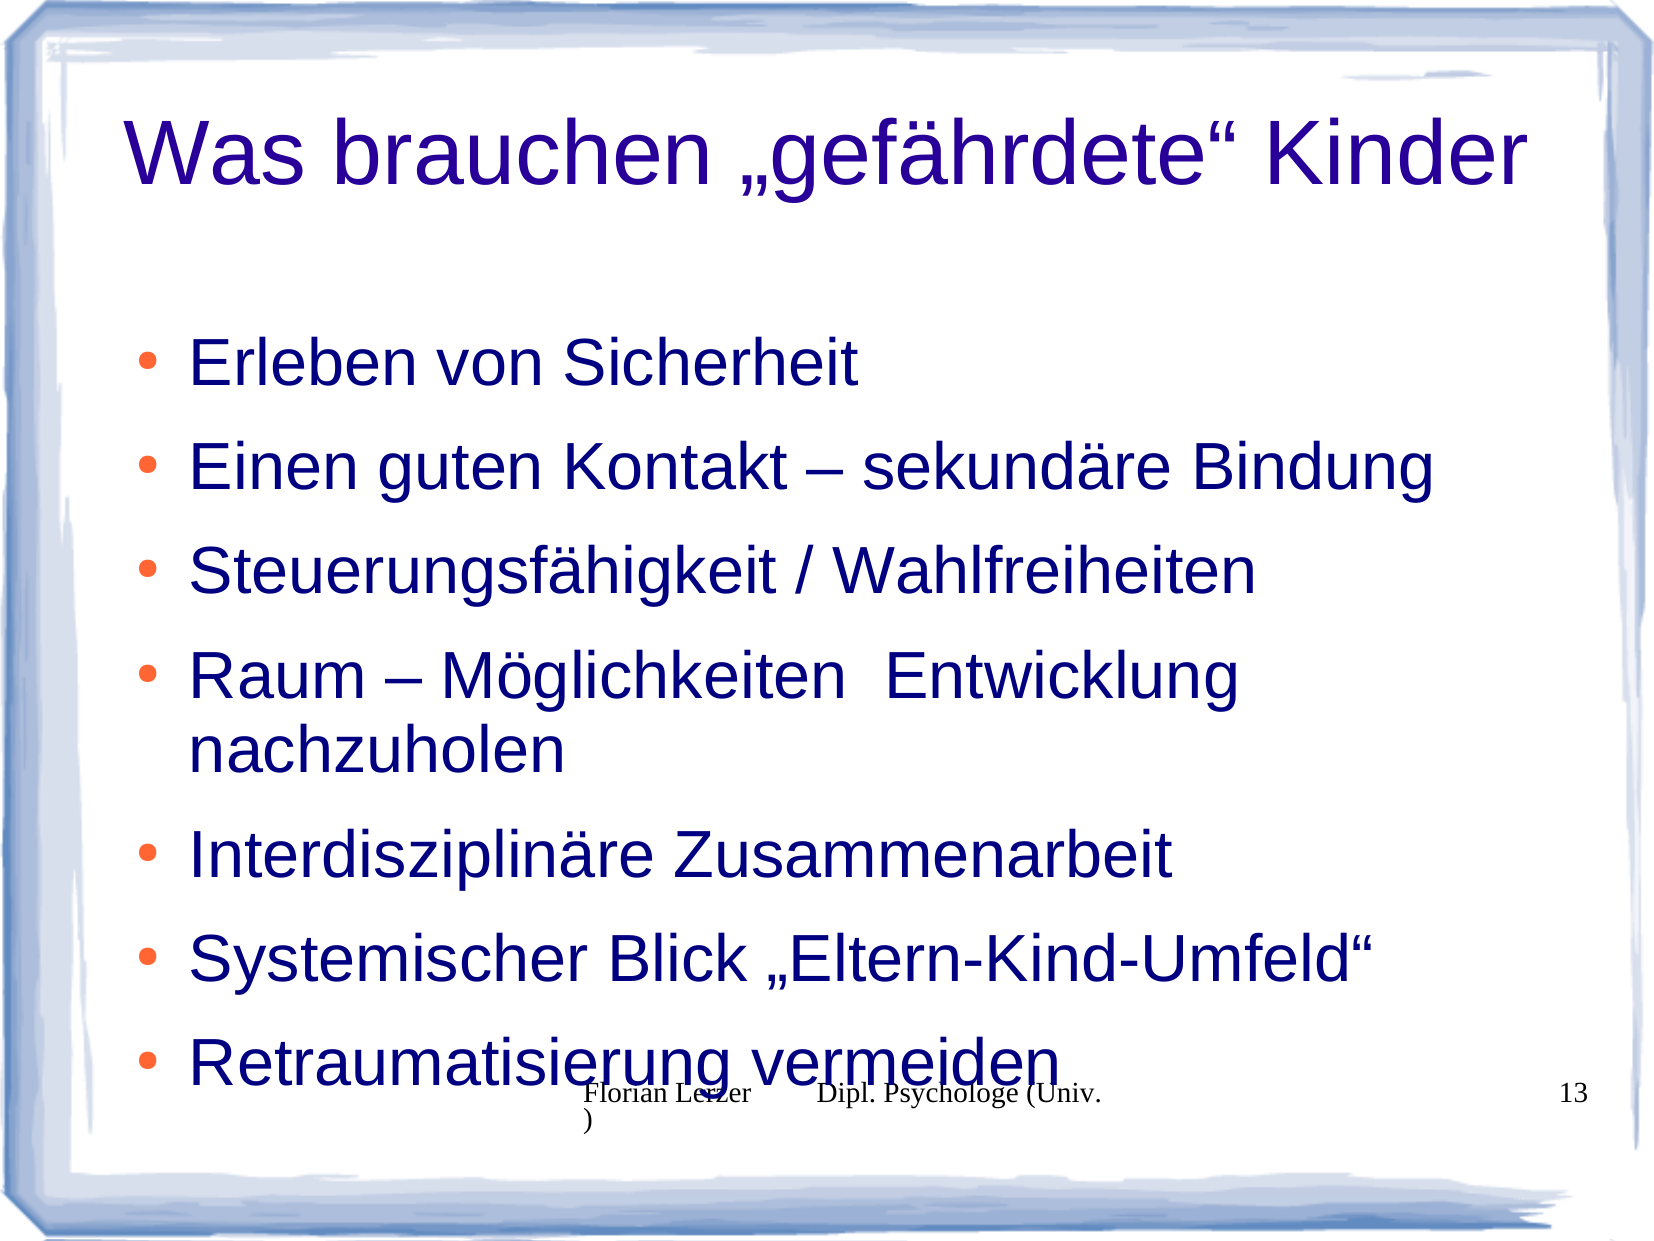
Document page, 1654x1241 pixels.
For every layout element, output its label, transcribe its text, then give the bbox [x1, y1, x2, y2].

title Was brauchen „gefährdete“ Kinder [82, 49, 1571, 257]
picture [0, 0, 1654, 1241]
list Erleben von Sicherheit Einen guten Kontakt – sekundäre Bindung Steuerungsfähigkeit / Wahlfreiheiten Raum – Möglichkeiten Entwicklung nachzuholen Interdisziplinäre Zusammenarbeit Systemischer Blick „Eltern-Kind-Umfeld“ Retraumatisierung vermeiden [118, 324, 1571, 1101]
